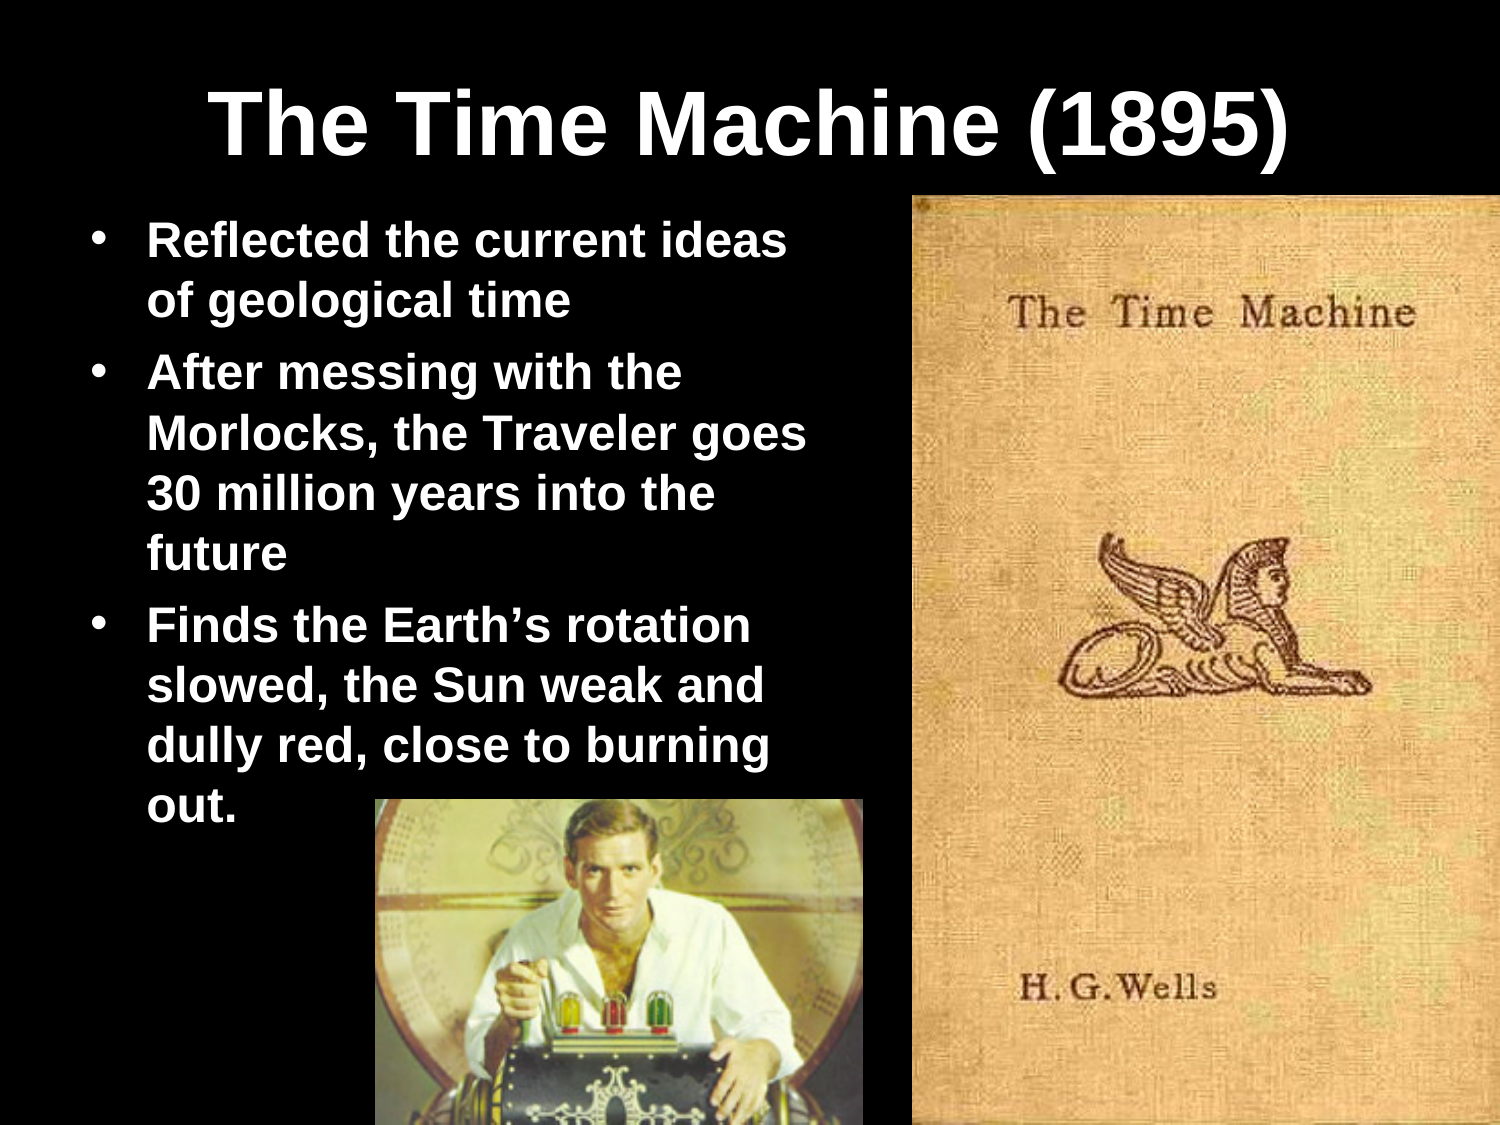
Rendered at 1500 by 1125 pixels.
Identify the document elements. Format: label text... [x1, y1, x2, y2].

title The Time Machine (1895) [112, 56, 1388, 182]
picture [375, 799, 863, 1125]
text_box Reflected the current ideas of geological time After messing with the Morlocks, the Traveler goes 30 million years into the future Finds the Earth’s rotation slowed, the Sun weak and dully red, close to burning out. [75, 200, 838, 1026]
picture [912, 195, 1500, 1125]
